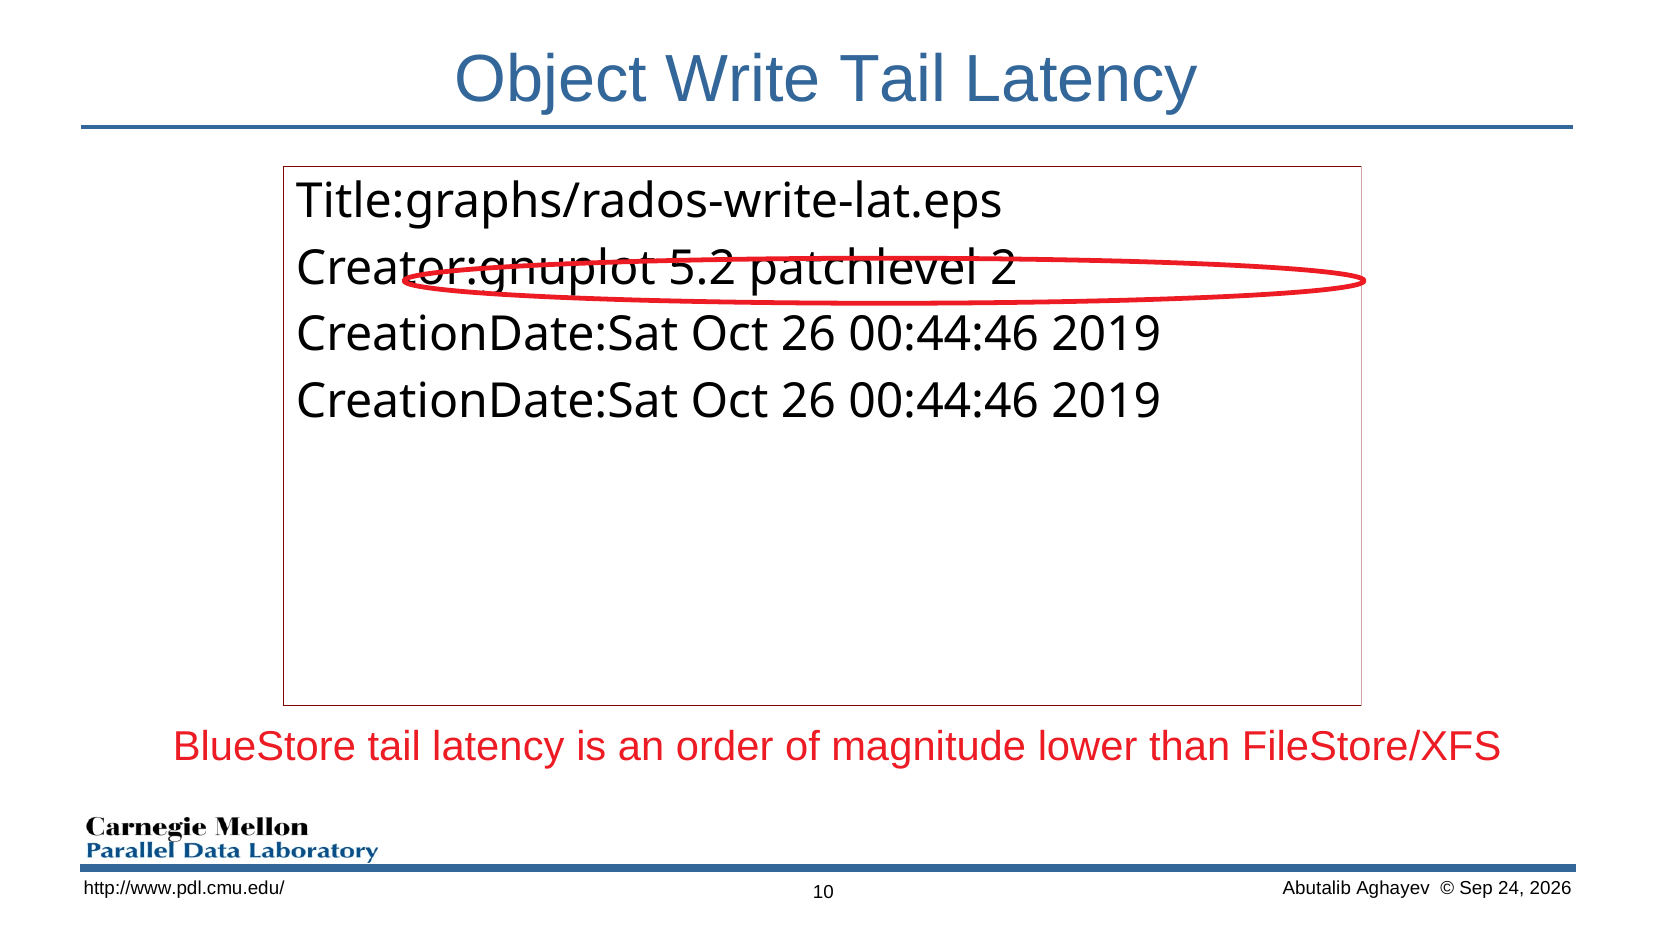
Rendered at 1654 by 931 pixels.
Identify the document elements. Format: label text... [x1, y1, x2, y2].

text_box <number> [662, 871, 985, 901]
text_box [404, 258, 1365, 304]
title Object Write Tail Latency [66, 14, 1588, 136]
text_box http://www.pdl.cmu.edu/ [66, 866, 481, 919]
picture [280, 163, 1362, 706]
picture [85, 809, 378, 863]
text_box Abutalib Aghayev © Nov 5, 2019 [1168, 866, 1589, 919]
text_box BlueStore tail latency is an order of magnitude lower than FileStore/XFS [87, 711, 1520, 827]
